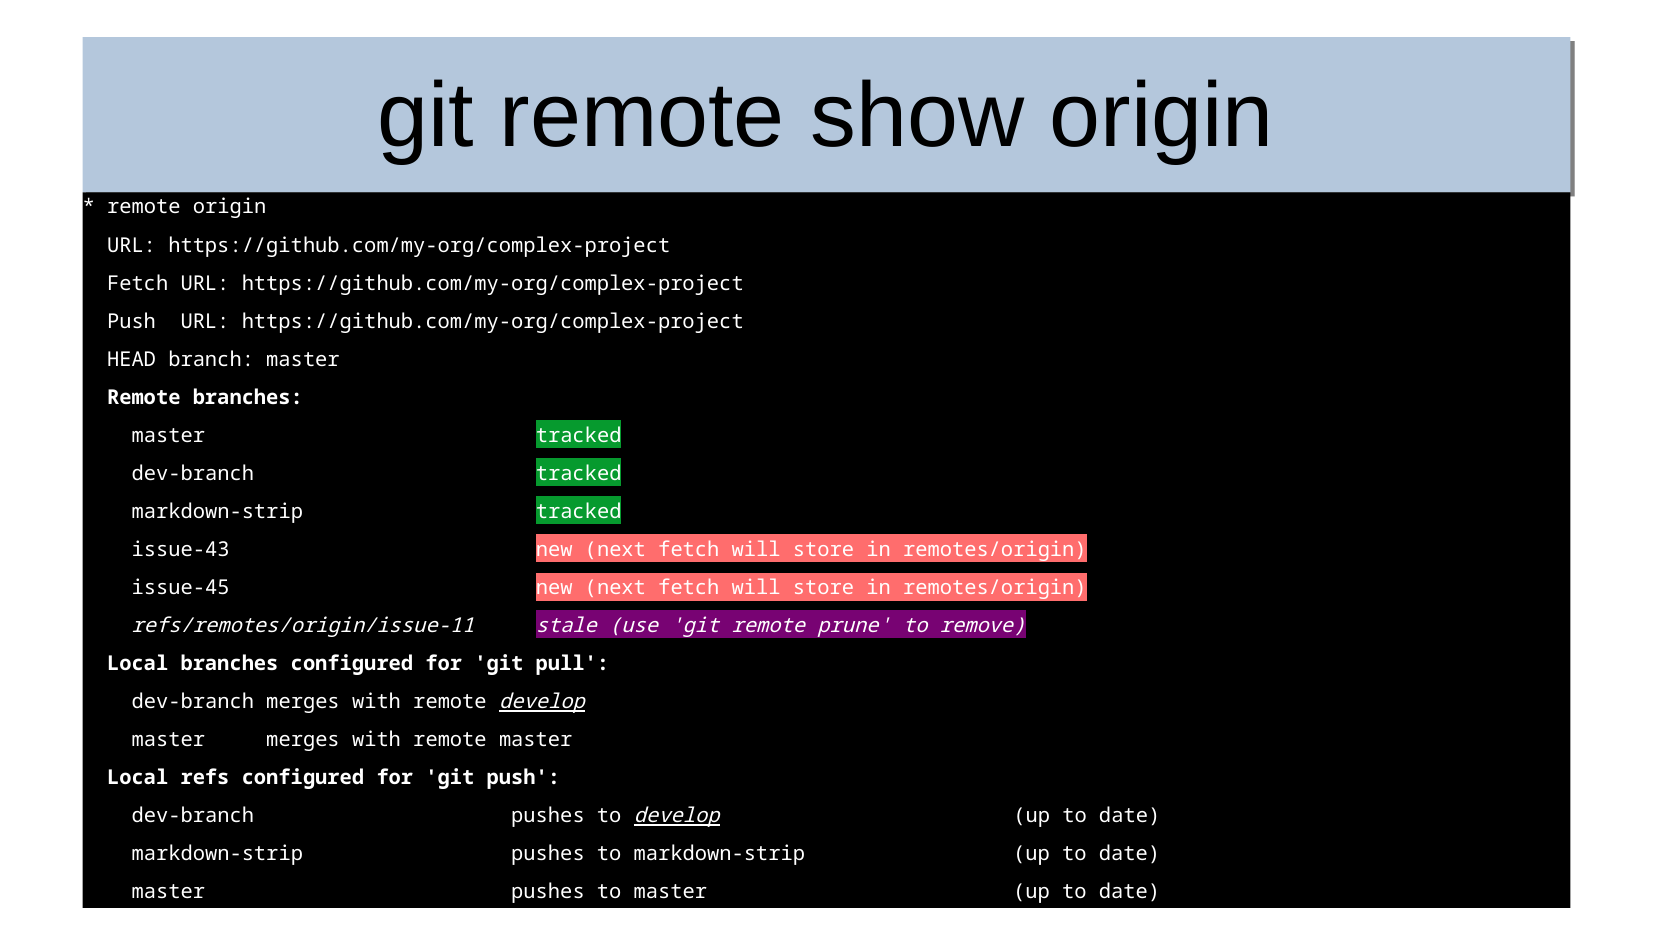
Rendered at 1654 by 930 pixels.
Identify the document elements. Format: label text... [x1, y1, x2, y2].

list * remote origin URL: https://github.com/my-org/complex-project Fetch URL: https://github.com/my-org/complex-project Push URL: https://github.com/my-org/complex-project HEAD branch: master Remote branches: master tracked dev-branch tracked markdown-strip tracked issue-43 new (next fetch will store in remotes/origin) issue-45 new (next fetch will store in remotes/origin) refs/remotes/origin/issue-11 stale (use 'git remote prune' to remove) Local branches configured for 'git pull': dev-branch merges with remote develop master merges with remote master Local refs configured for 'git push': dev-branch pushes to develop (up to date) markdown-strip pushes to markdown-strip (up to date) master pushes to master (up to date) [82, 192, 1571, 908]
title git remote show origin [82, 37, 1571, 192]
